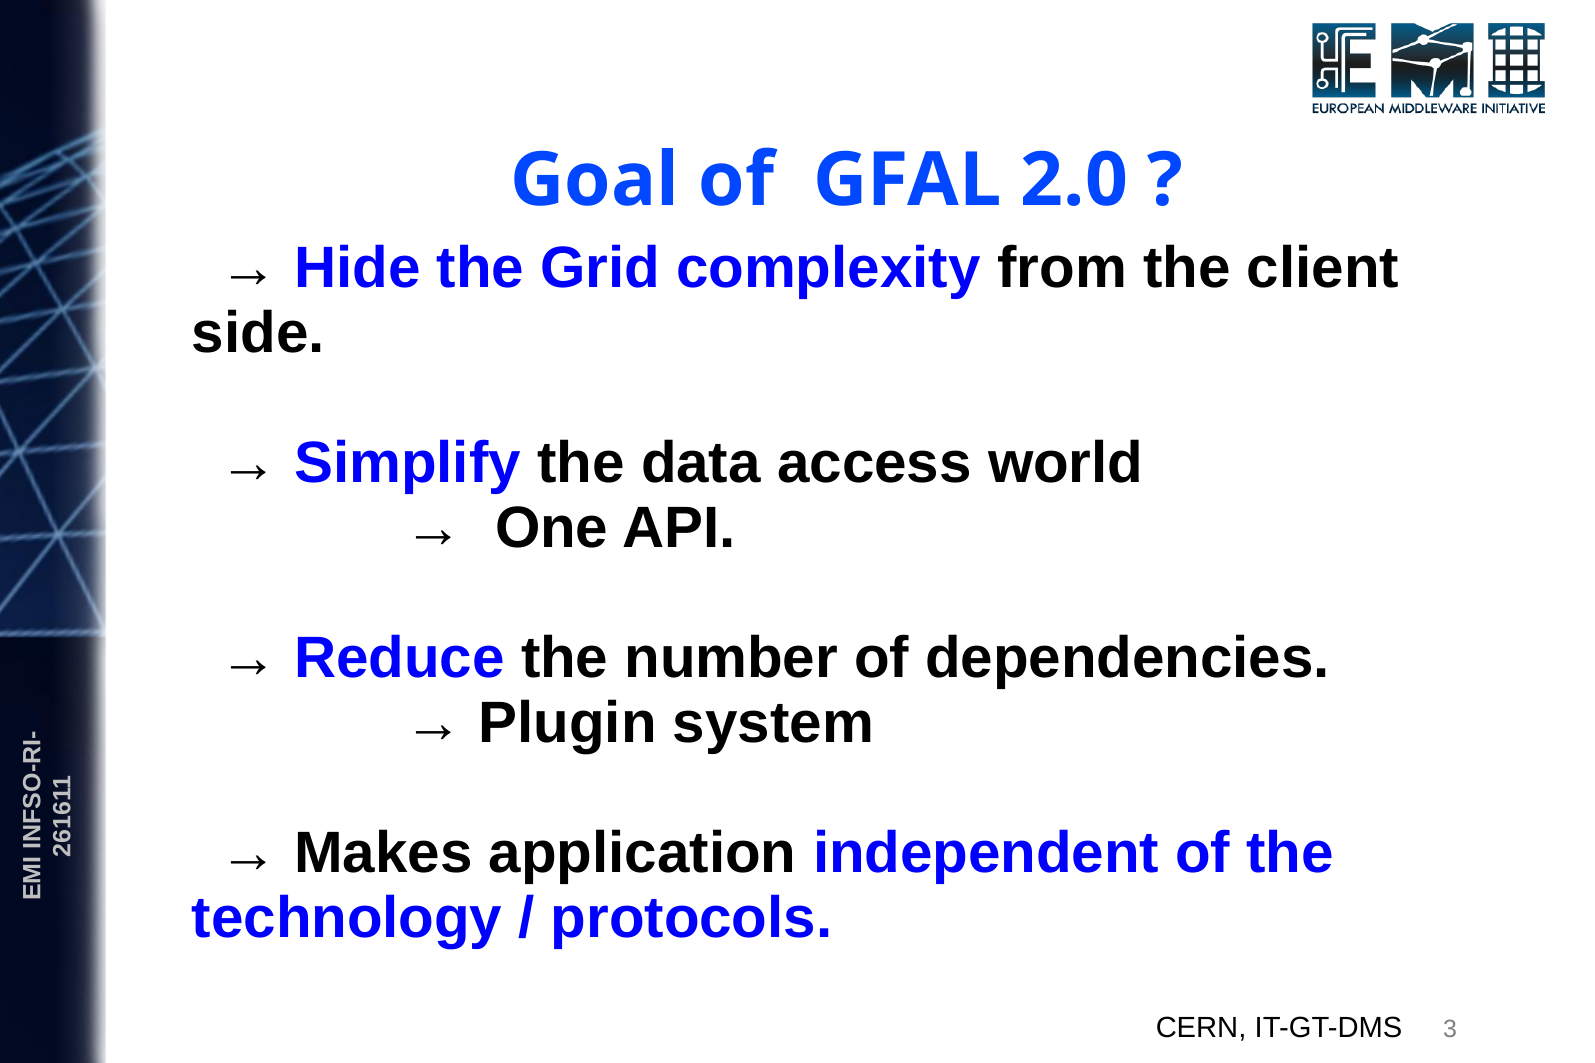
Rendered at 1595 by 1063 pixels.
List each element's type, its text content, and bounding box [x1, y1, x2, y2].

picture [1260, 7, 1595, 133]
text_box CERN, IT-GT-DMS [797, 1004, 1418, 1052]
text_box → Hide the Grid complexity from the client side. → Simplify the data access world → One API. → Reduce the number of dependencies. → Plugin system → Makes application independent of the technology / protocols. [177, 227, 1536, 1004]
title Goal of GFAL 2.0 ? [129, 86, 1565, 265]
picture [0, 0, 118, 1063]
